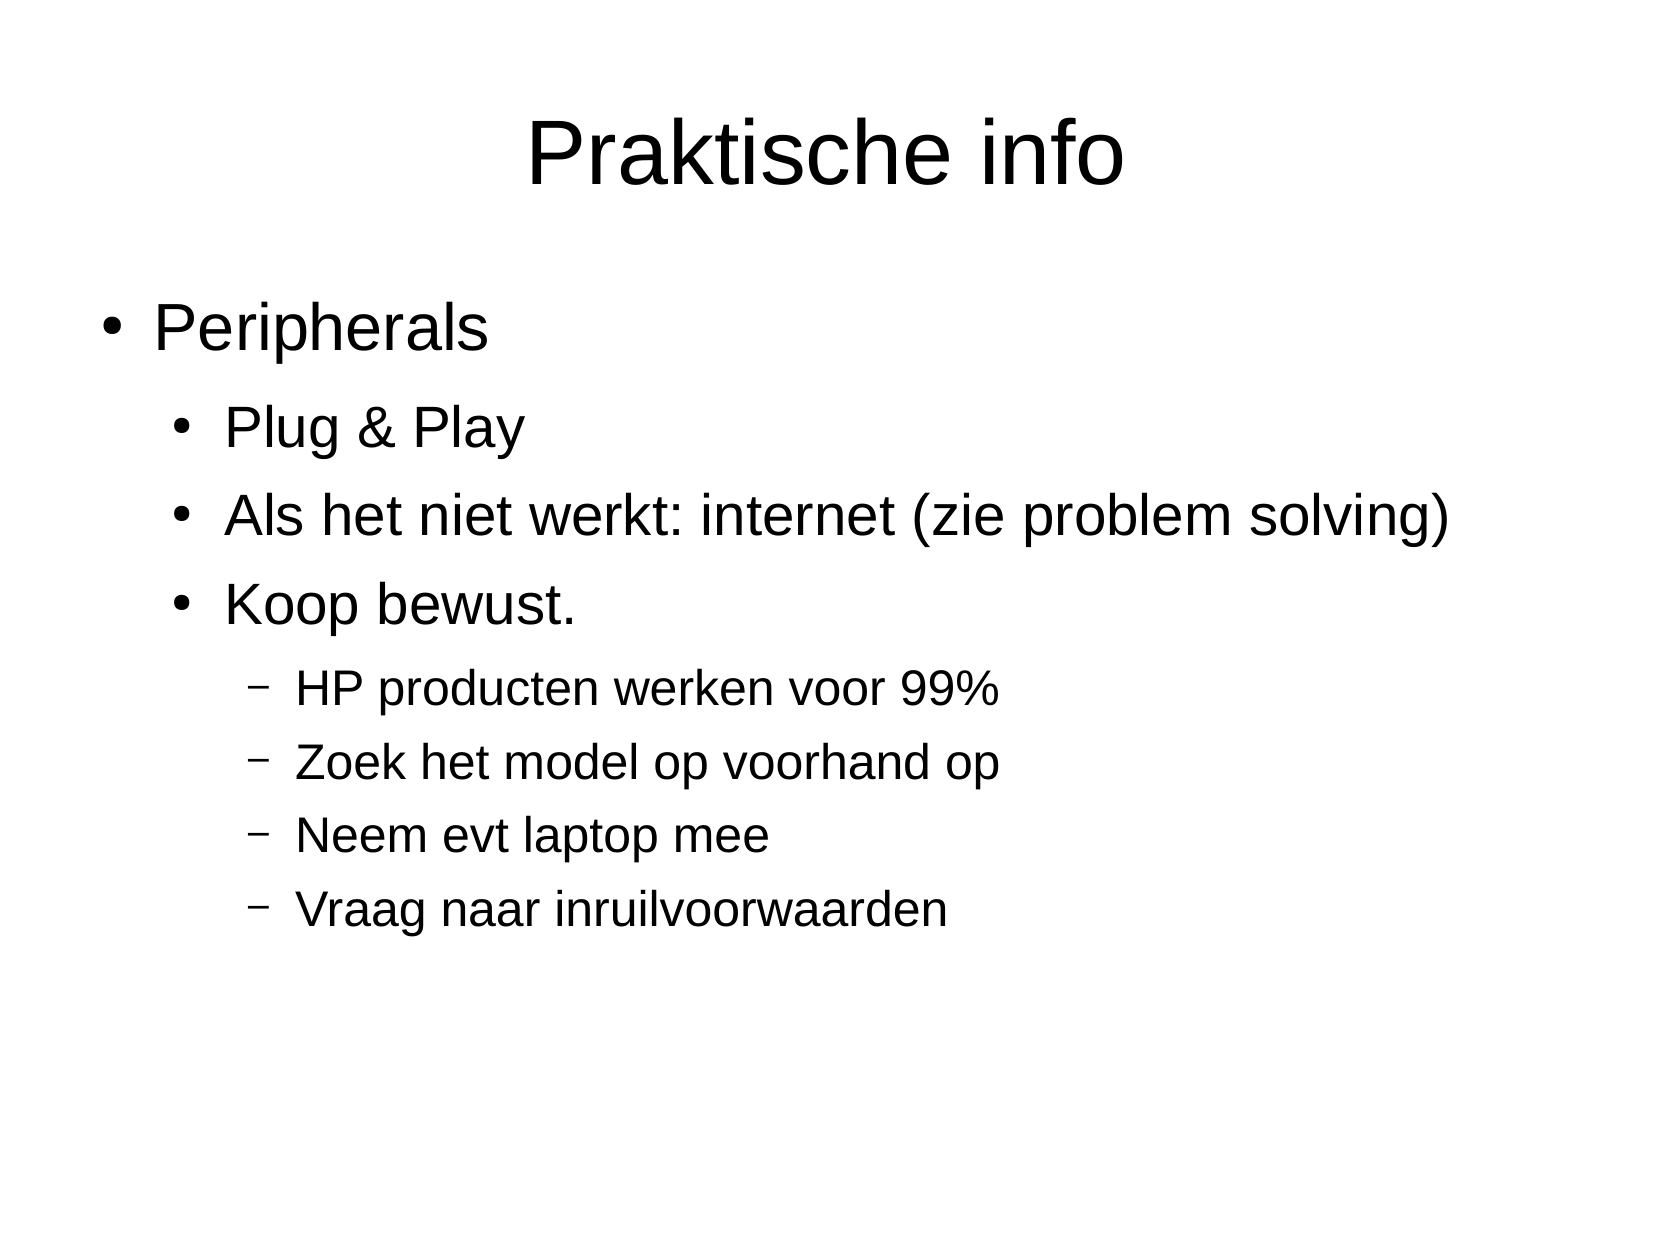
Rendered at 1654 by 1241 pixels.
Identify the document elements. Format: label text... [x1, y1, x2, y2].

list Peripherals Plug & Play Als het niet werkt: internet (zie problem solving) Koop bewust. HP producten werken voor 99% Zoek het model op voorhand op Neem evt laptop mee Vraag naar inruilvoorwaarden [82, 290, 1571, 1109]
title Praktische info [82, 56, 1571, 250]
